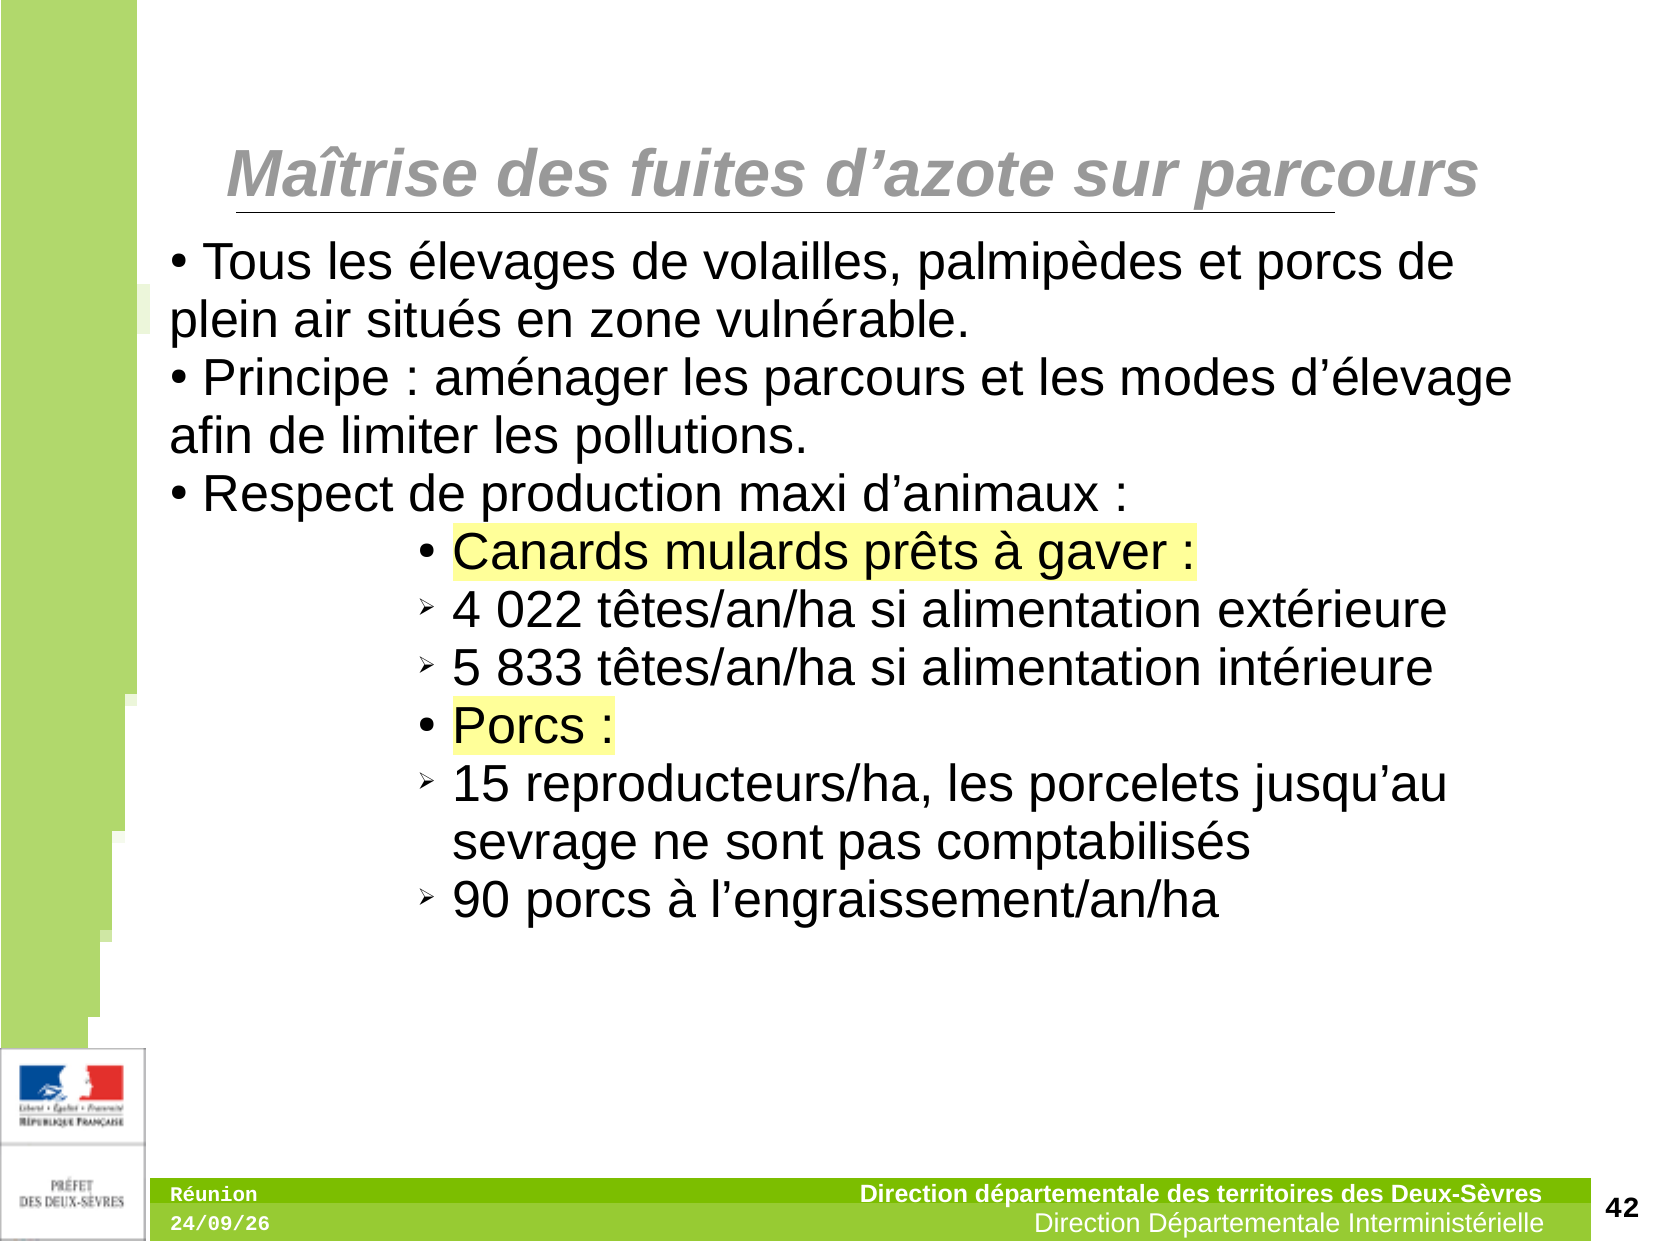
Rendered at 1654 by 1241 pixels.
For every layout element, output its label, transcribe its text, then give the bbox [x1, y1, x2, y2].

text_box Tous les élevages de volailles, palmipèdes et porcs de plein air situés en zone vulnérable. Principe : aménager les parcours et les modes d’élevage afin de limiter les pollutions. Respect de production maxi d’animaux : Canards mulards prêts à gaver : 4 022 têtes/an/ha si alimentation extérieure 5 833 têtes/an/ha si alimentation intérieure Porcs : 15 reproducteurs/ha, les porcelets jusqu’au sevrage ne sont pas comptabilisés 90 porcs à l’engraissement/an/ha [154, 225, 1589, 1142]
picture [0, 0, 1654, 1241]
text_box Maîtrise des fuites d’azote sur parcours [226, 98, 1531, 225]
